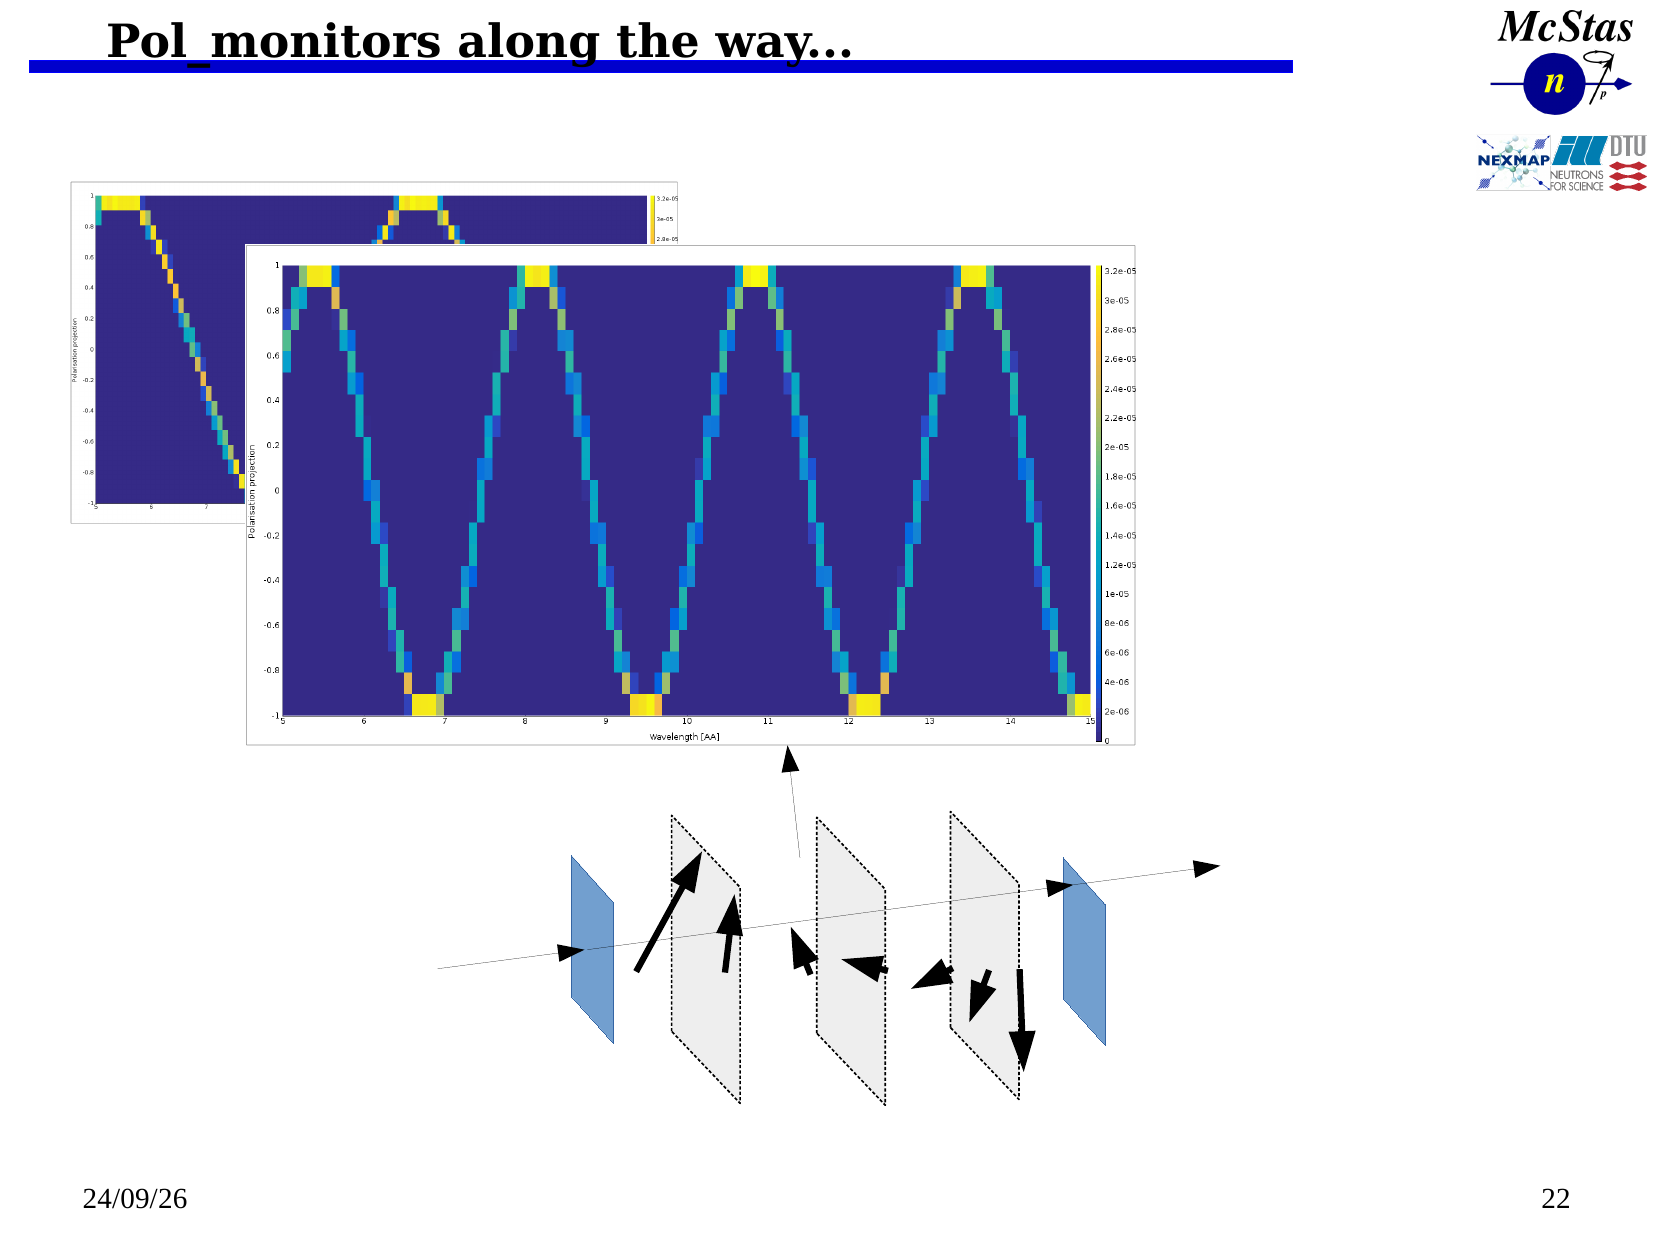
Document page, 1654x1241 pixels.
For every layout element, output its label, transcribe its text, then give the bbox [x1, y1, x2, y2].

text_box [816, 911, 886, 1106]
text_box [950, 811, 1019, 901]
text_box [950, 893, 1019, 1100]
text_box [816, 817, 886, 918]
text_box [1063, 884, 1106, 1046]
picture [1476, 10, 1647, 191]
text_box [571, 855, 614, 1044]
title Pol_monitors along the way... [106, 11, 1489, 71]
text_box [1063, 857, 1086, 884]
text_box [671, 815, 741, 938]
picture [70, 181, 1136, 746]
text_box [671, 933, 741, 1104]
text_box [671, 882, 678, 899]
